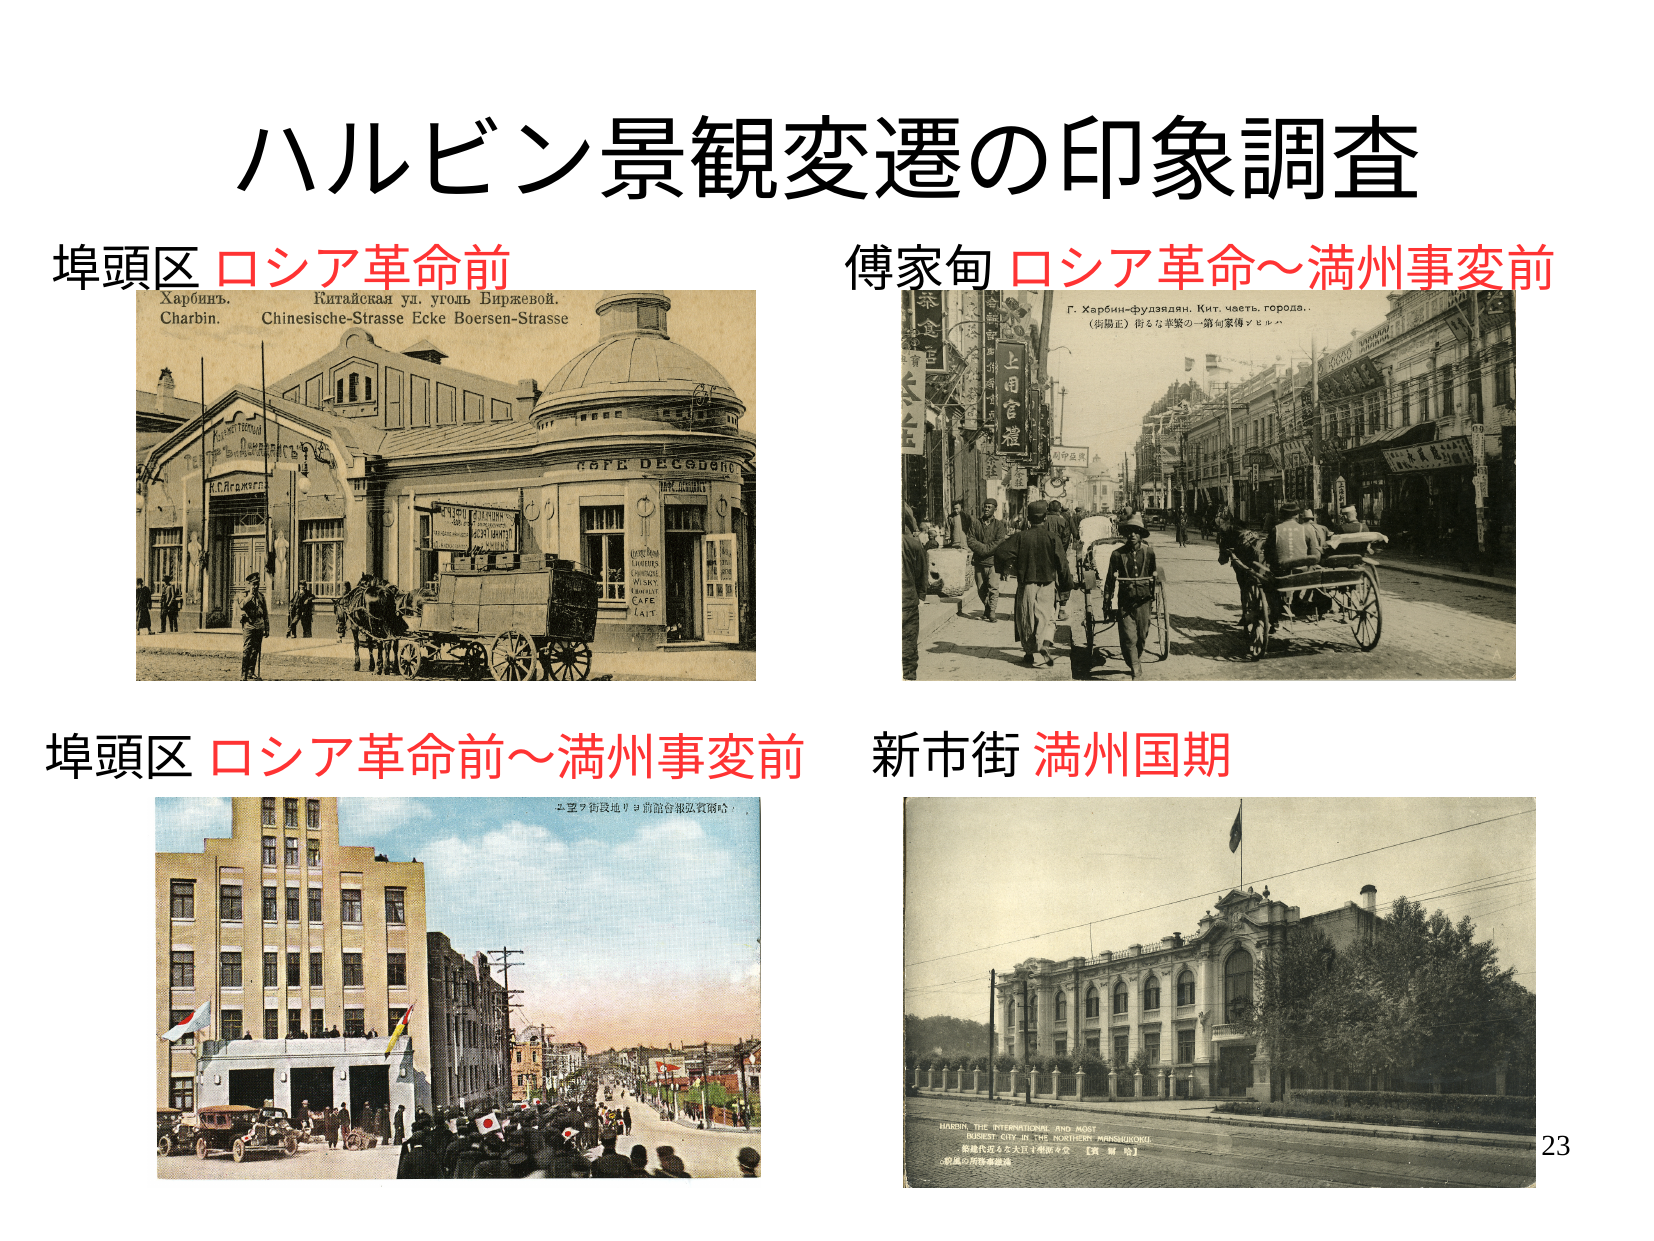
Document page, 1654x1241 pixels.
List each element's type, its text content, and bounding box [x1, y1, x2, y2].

picture [901, 296, 1516, 681]
text_box 埠頭区 ロシア革命前 [33, 228, 798, 296]
text_box 新市街 満州国期 [856, 708, 1595, 774]
picture [136, 296, 756, 681]
text_box 埠頭区 ロシア革命前〜満州事変前 [26, 717, 856, 768]
text_box 傅家甸 ロシア革命〜満州事変前 [826, 228, 1654, 296]
picture [147, 797, 761, 1188]
picture [903, 797, 1536, 1188]
title ハルビン景観変遷の印象調査 [82, 49, 1571, 257]
